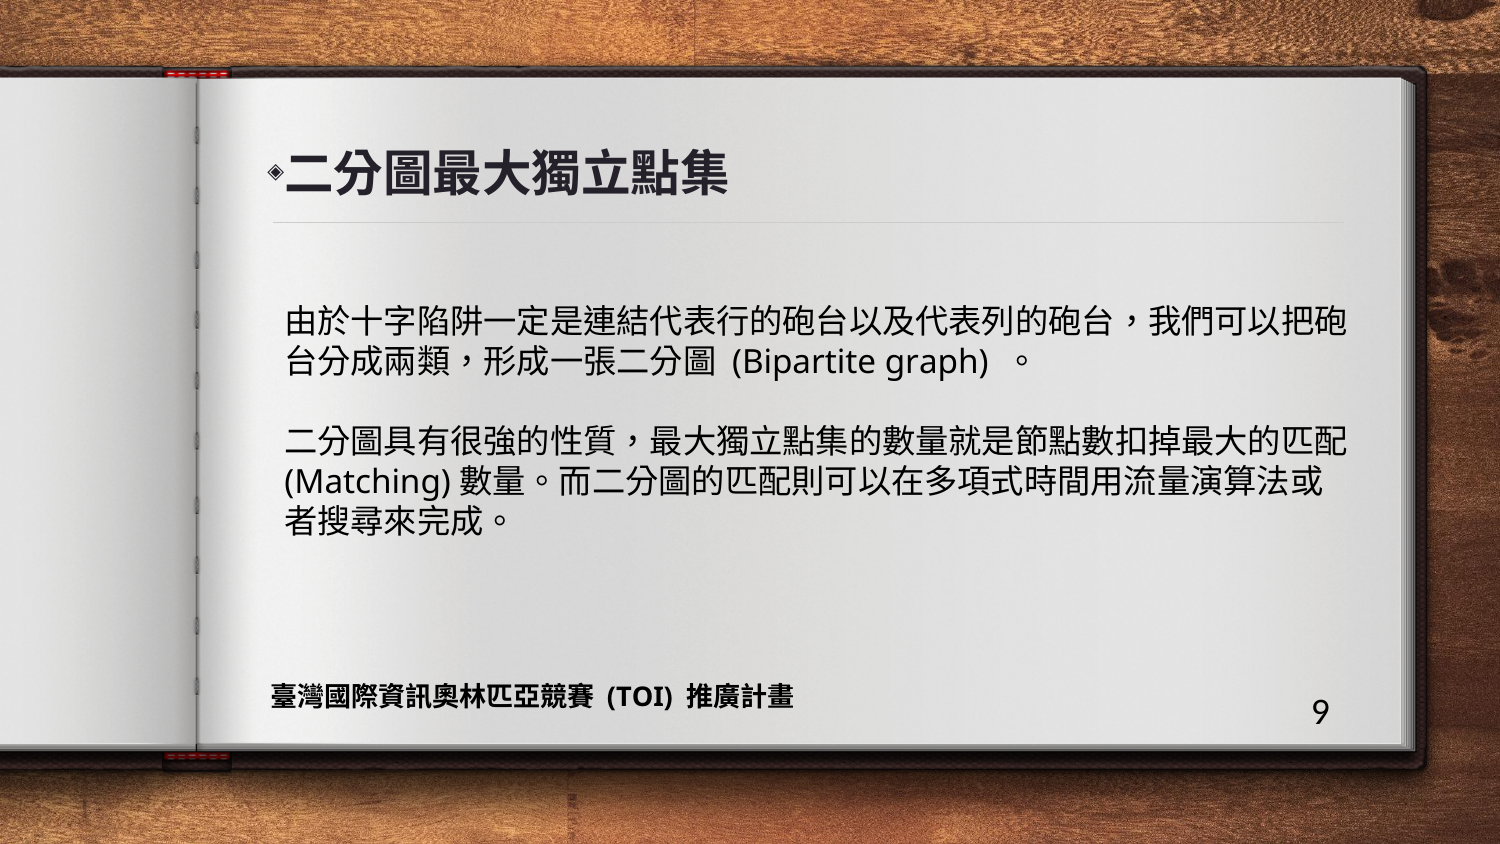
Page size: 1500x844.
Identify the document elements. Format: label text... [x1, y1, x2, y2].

text_box [1295, 672, 1386, 737]
text_box 由於十字陷阱一定是連結代表行的砲台以及代表列的砲台，我們可以把砲台分成兩類，形成一張二分圖 (Bipartite graph) 。 二分圖具有很強的性質，最大獨立點集的數量就是節點數扣掉最大的匹配(Matching)數量。而二分圖的匹配則可以在多項式時間用流量演算法或者搜尋來完成。 [269, 293, 1367, 551]
list 二分圖最大獨立點集 [252, 126, 1194, 216]
